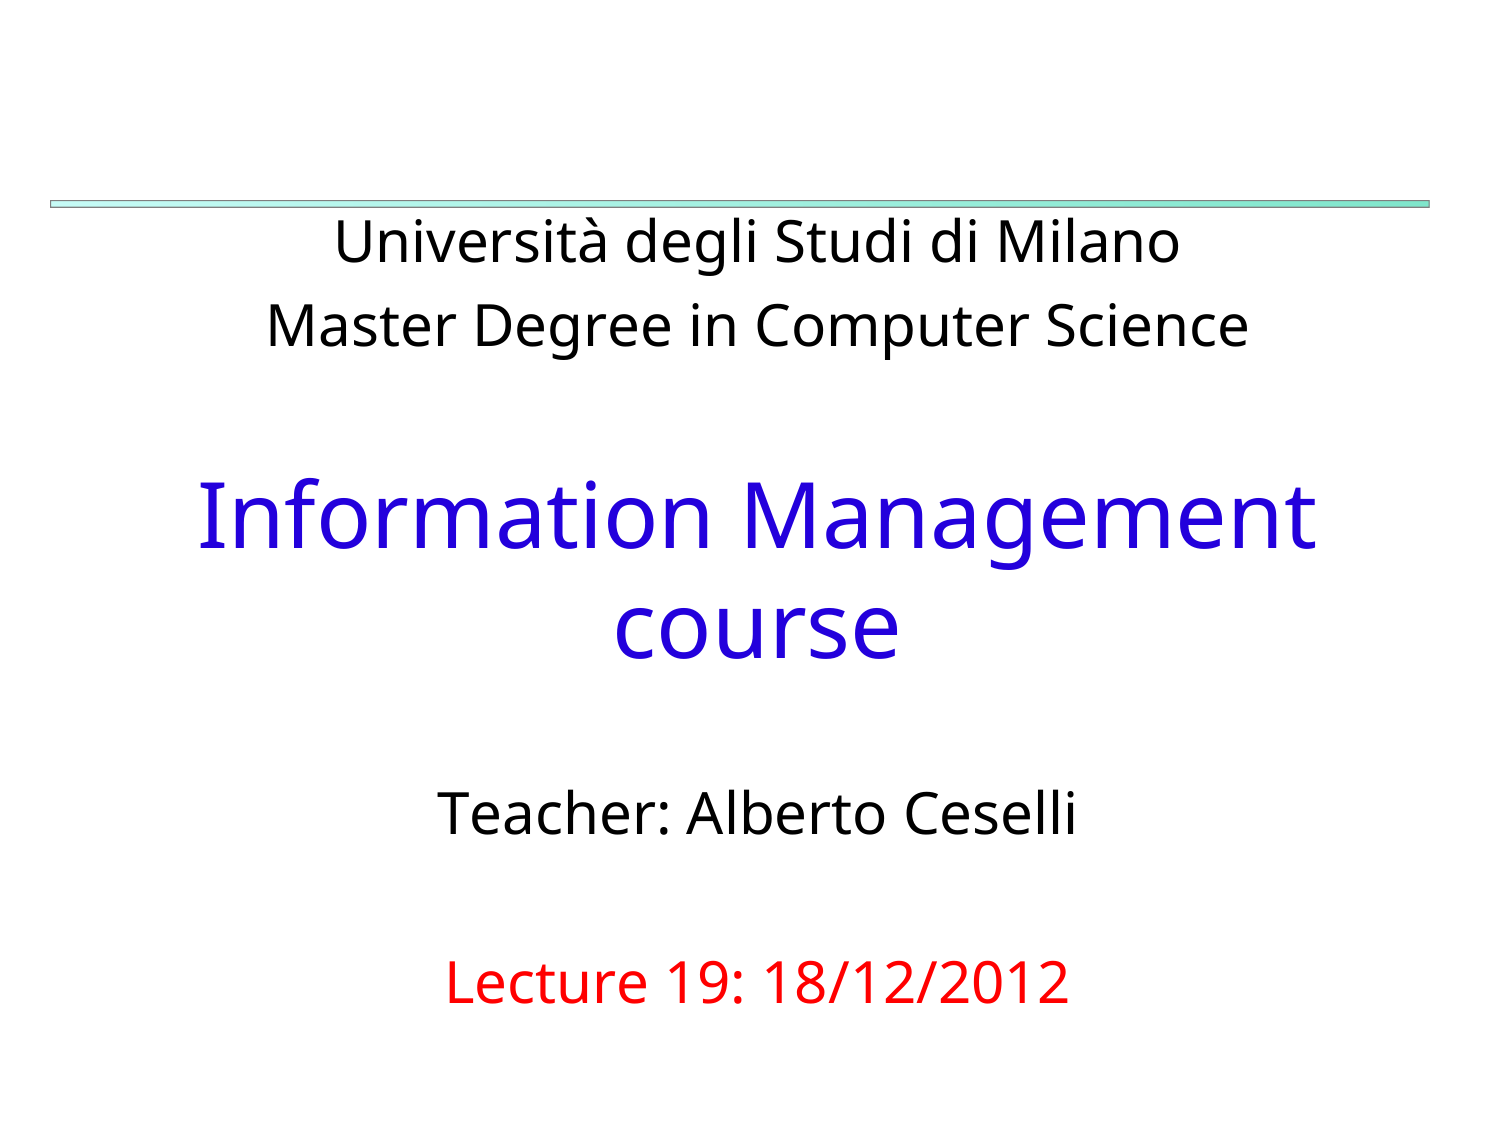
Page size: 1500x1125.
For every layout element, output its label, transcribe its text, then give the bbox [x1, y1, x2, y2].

subtitle Università degli Studi di Milano Master Degree in Computer Science Information Management course Teacher: Alberto Ceselli Lecture 19: 18/12/2012 [124, 55, 1391, 1125]
